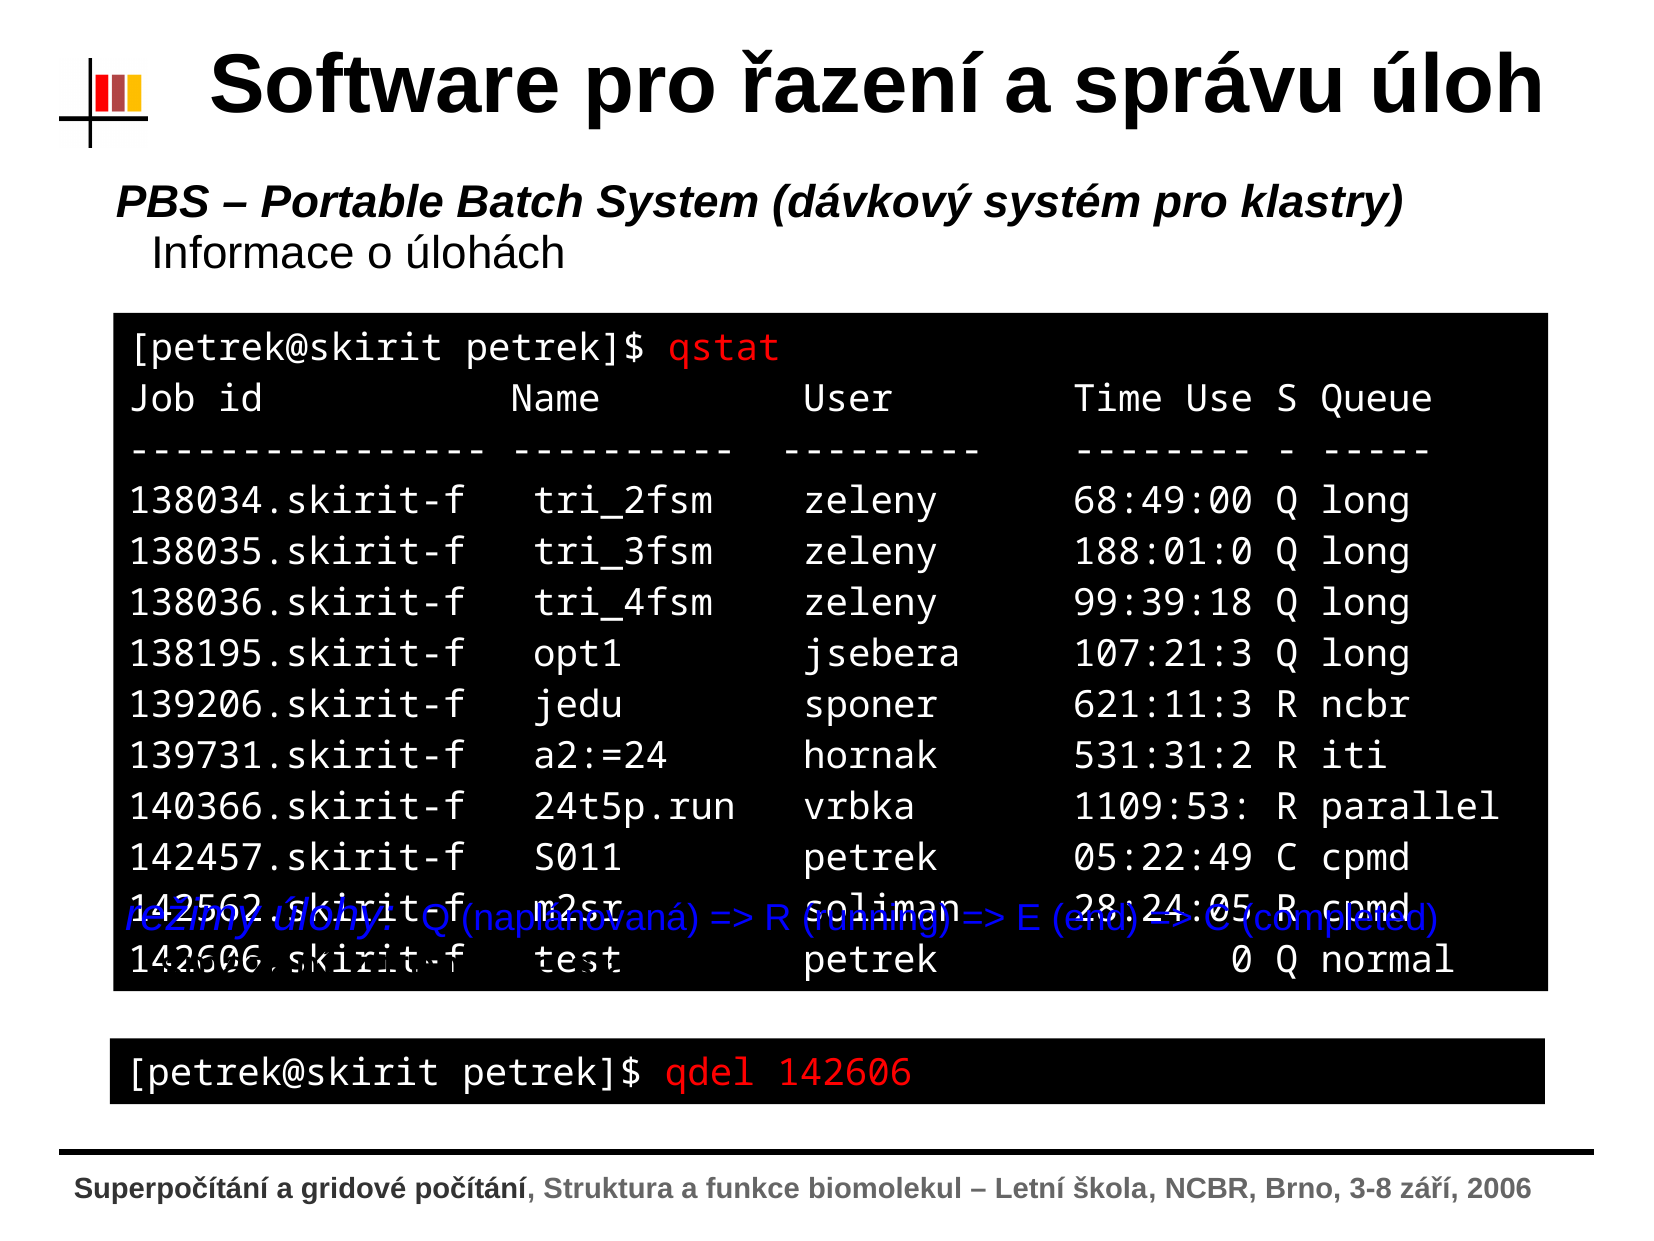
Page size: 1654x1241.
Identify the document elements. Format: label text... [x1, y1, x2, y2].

text_box Superpočítání a gridové počítání, Struktura a funkce biomolekul – Letní škola, NCBR, Brno, 3-8 září, 2006 [59, 1151, 1558, 1214]
text_box Software pro řazení a správu úloh [194, 29, 1595, 171]
text_box [petrek@skirit petrek]$ qdel 142606 [109, 1038, 1545, 1096]
text_box režimy úlohy: Q (naplánovaná) => R (running) => E (end) => C (completed) smazání z fronty ve stavu Q: [110, 881, 1587, 1032]
text_box [petrek@skirit petrek]$ qstat Job id Name User Time Use S Queue ---------------- ---------- --------- -------- - ----- 138034.skirit-f tri_2fsm zeleny 68:49:00 Q long 138035.skirit-f tri_3fsm zeleny 188:01:0 Q long 138036.skirit-f tri_4fsm zeleny 99:39:18 Q long 138195.skirit-f opt1 jsebera 107:21:3 Q long 139206.skirit-f jedu sponer 621:11:3 R ncbr 139731.skirit-f a2:=24 hornak 531:31:2 R iti 140366.skirit-f 24t5p.run vrbka 1109:53: R parallel 142457.skirit-f S011 petrek 05:22:49 C cpmd 142562.skirit-f m2sr soliman 28:24:05 R cpmd 142606.skirit-f test petrek 0 Q normal [113, 390, 1549, 881]
picture [59, 58, 148, 148]
text_box PBS – Portable Batch System (dávkový systém pro klastry) Informace o úlohách [101, 168, 1578, 390]
